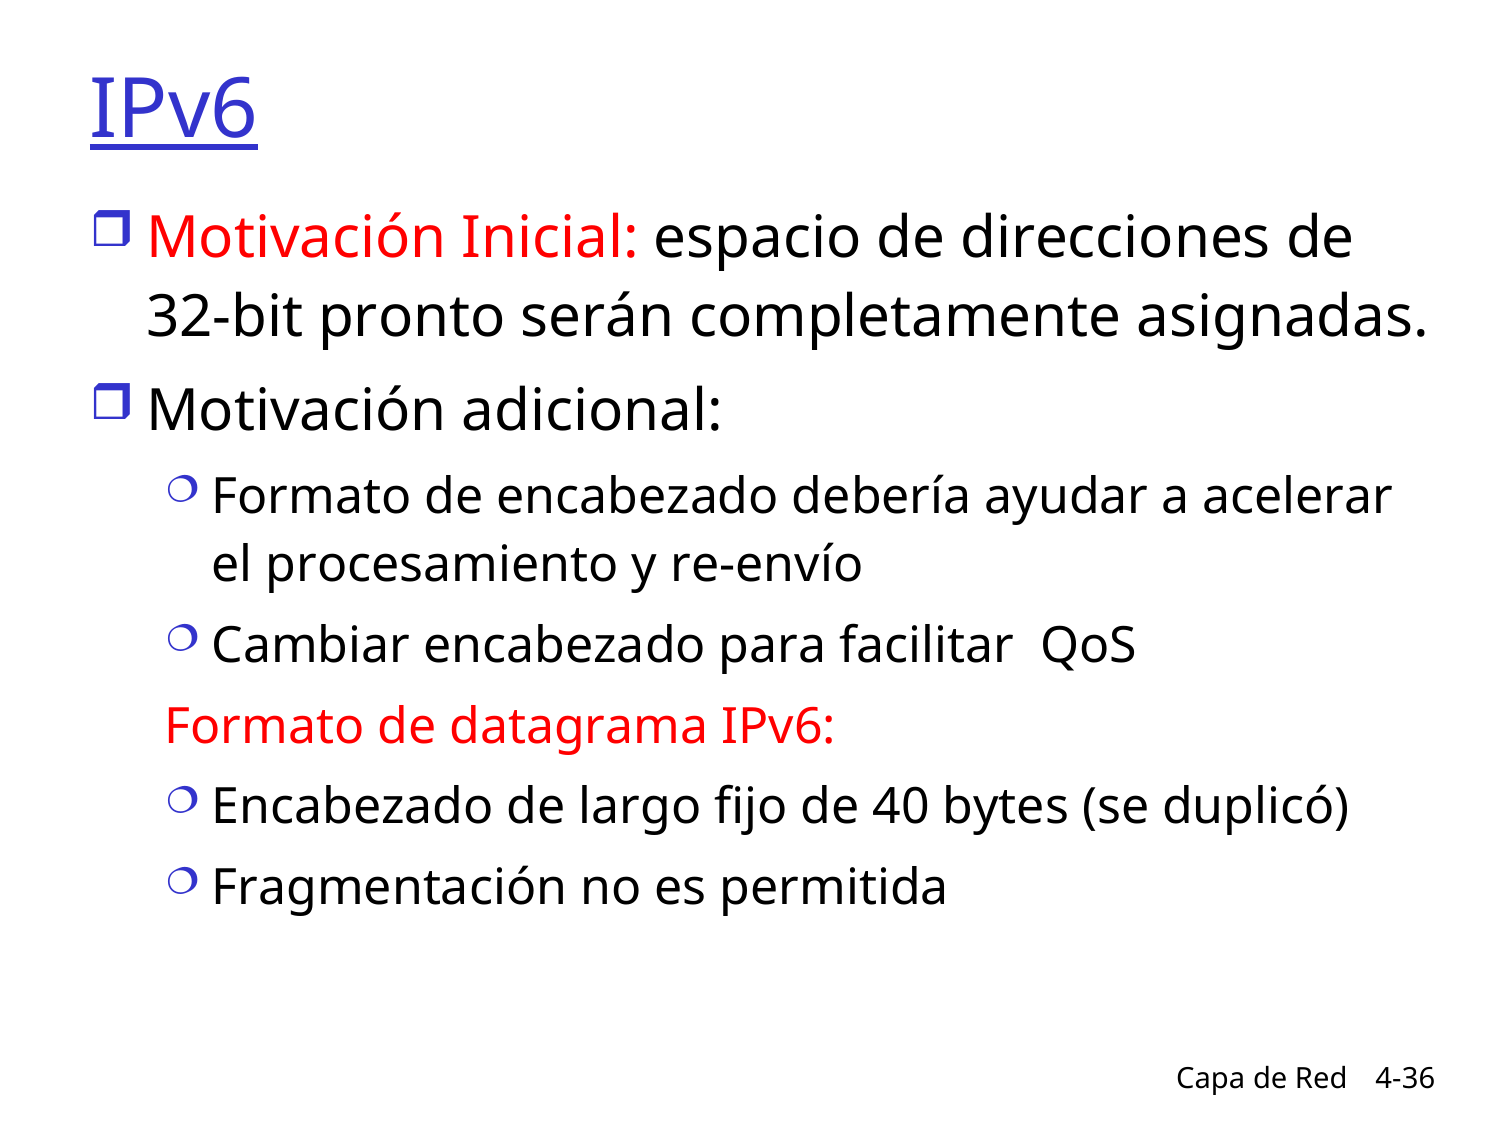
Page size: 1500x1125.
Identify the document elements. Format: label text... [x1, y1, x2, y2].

title IPv6 [75, 15, 1463, 187]
list Motivación Inicial: espacio de direcciones de 32-bit pronto serán completamente asignadas. Motivación adicional: Formato de encabezado debería ayudar a acelerar el procesamiento y re-envío Cambiar encabezado para facilitar QoS Formato de datagrama IPv6: Encabezado de largo fijo de 40 bytes (se duplicó) Fragmentación no es permitida [75, 187, 1463, 1044]
